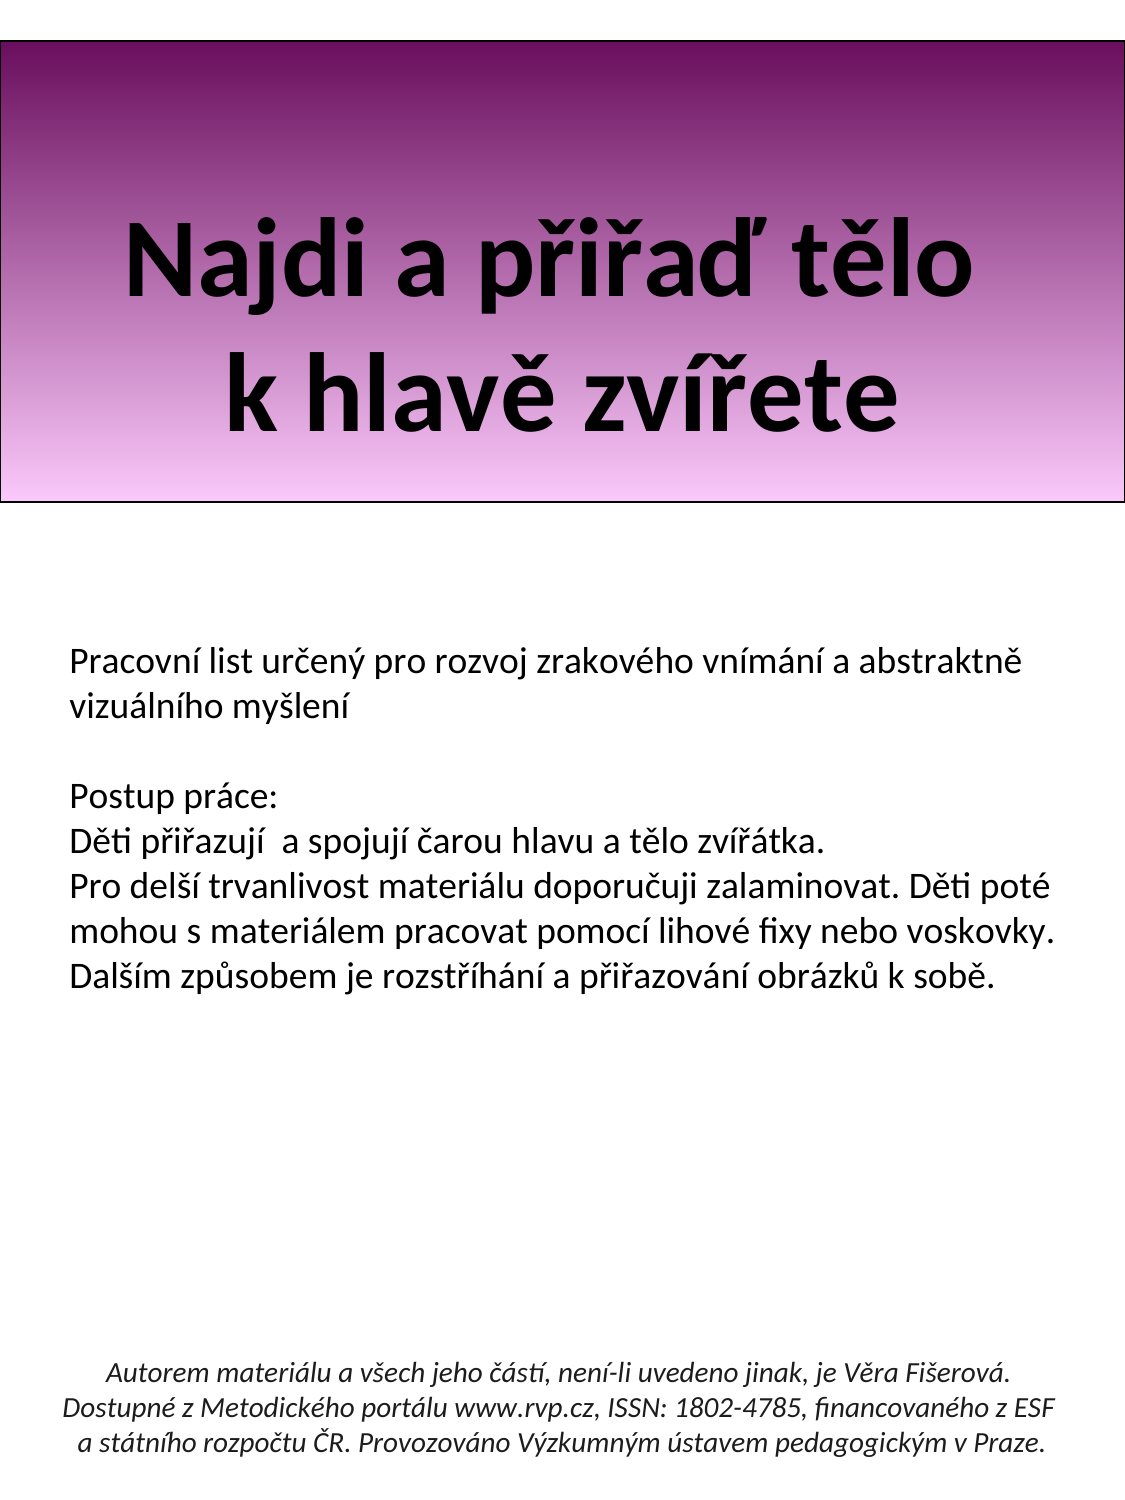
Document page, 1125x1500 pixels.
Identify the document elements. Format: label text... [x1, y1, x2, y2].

text_box Autorem materiálu a všech jeho částí, není-li uvedeno jinak, je Věra Fišerová. Dostupné z Metodického portálu www.rvp.cz, ISSN: 1802-4785, financovaného z ESF a státního rozpočtu ČR. Provozováno Výzkumným ústavem pedagogickým v Praze. [0, 1376, 1125, 1436]
text_box Pracovní list určený pro rozvoj zrakového vnímání a abstraktně vizuálního myšlení Postup práce: Děti přiřazují a spojují čarou hlavu a tělo zvířátka. Pro delší trvanlivost materiálu doporučuji zalaminovat. Děti poté mohou s materiálem pracovat pomocí lihové fixy nebo voskovky. Dalším způsobem je rozstříhání a přiřazování obrázků k sobě. [54, 628, 1083, 1005]
text_box Najdi a přiřaď tělo k hlavě zvířete [0, 41, 1125, 502]
